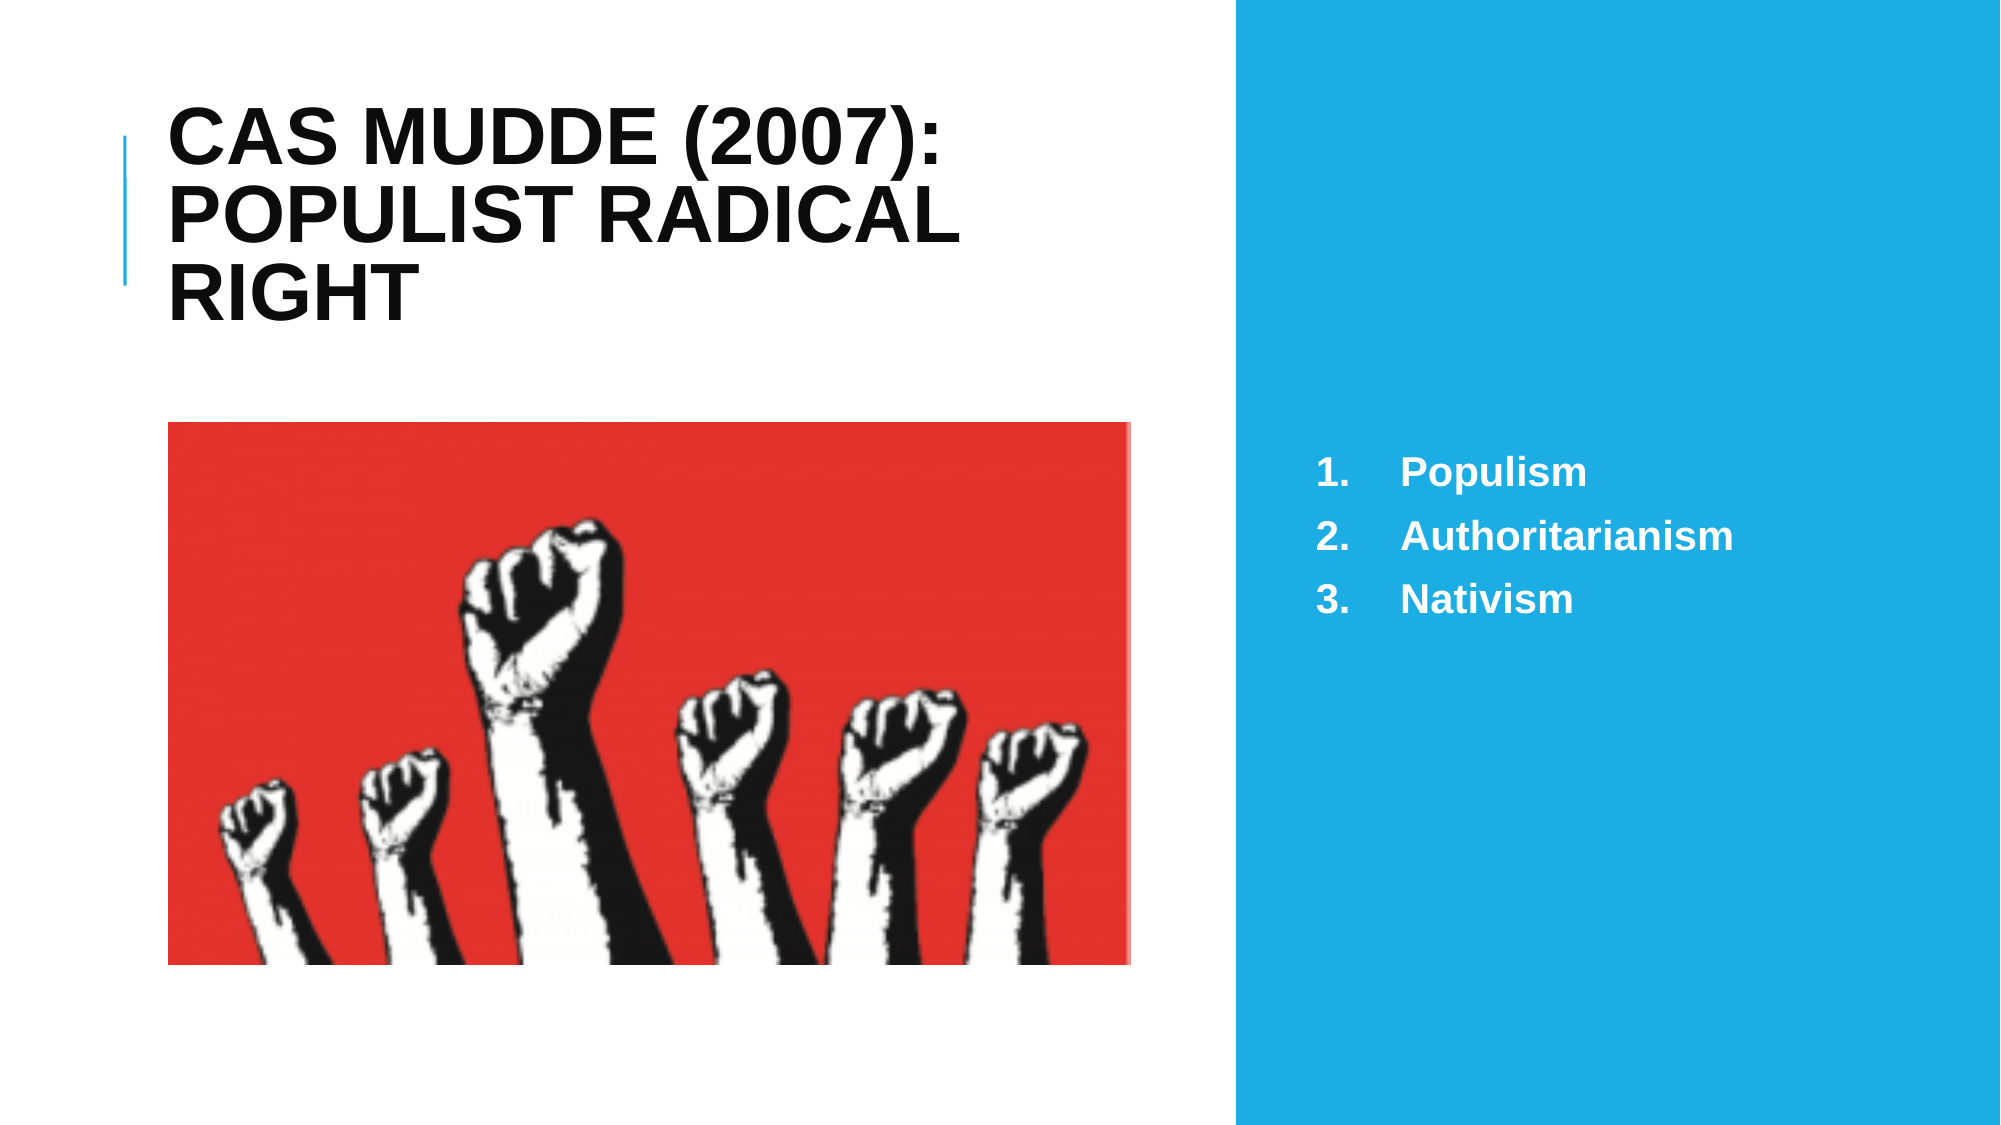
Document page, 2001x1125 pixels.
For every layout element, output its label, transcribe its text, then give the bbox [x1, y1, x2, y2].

picture [168, 422, 1131, 965]
text_box [1236, 0, 2000, 1125]
title CAS MUDDE (2007): POPULIST RADICAL RIGHT [168, 96, 1131, 342]
list Populism Authoritarianism Nativism [1315, 96, 1895, 1013]
